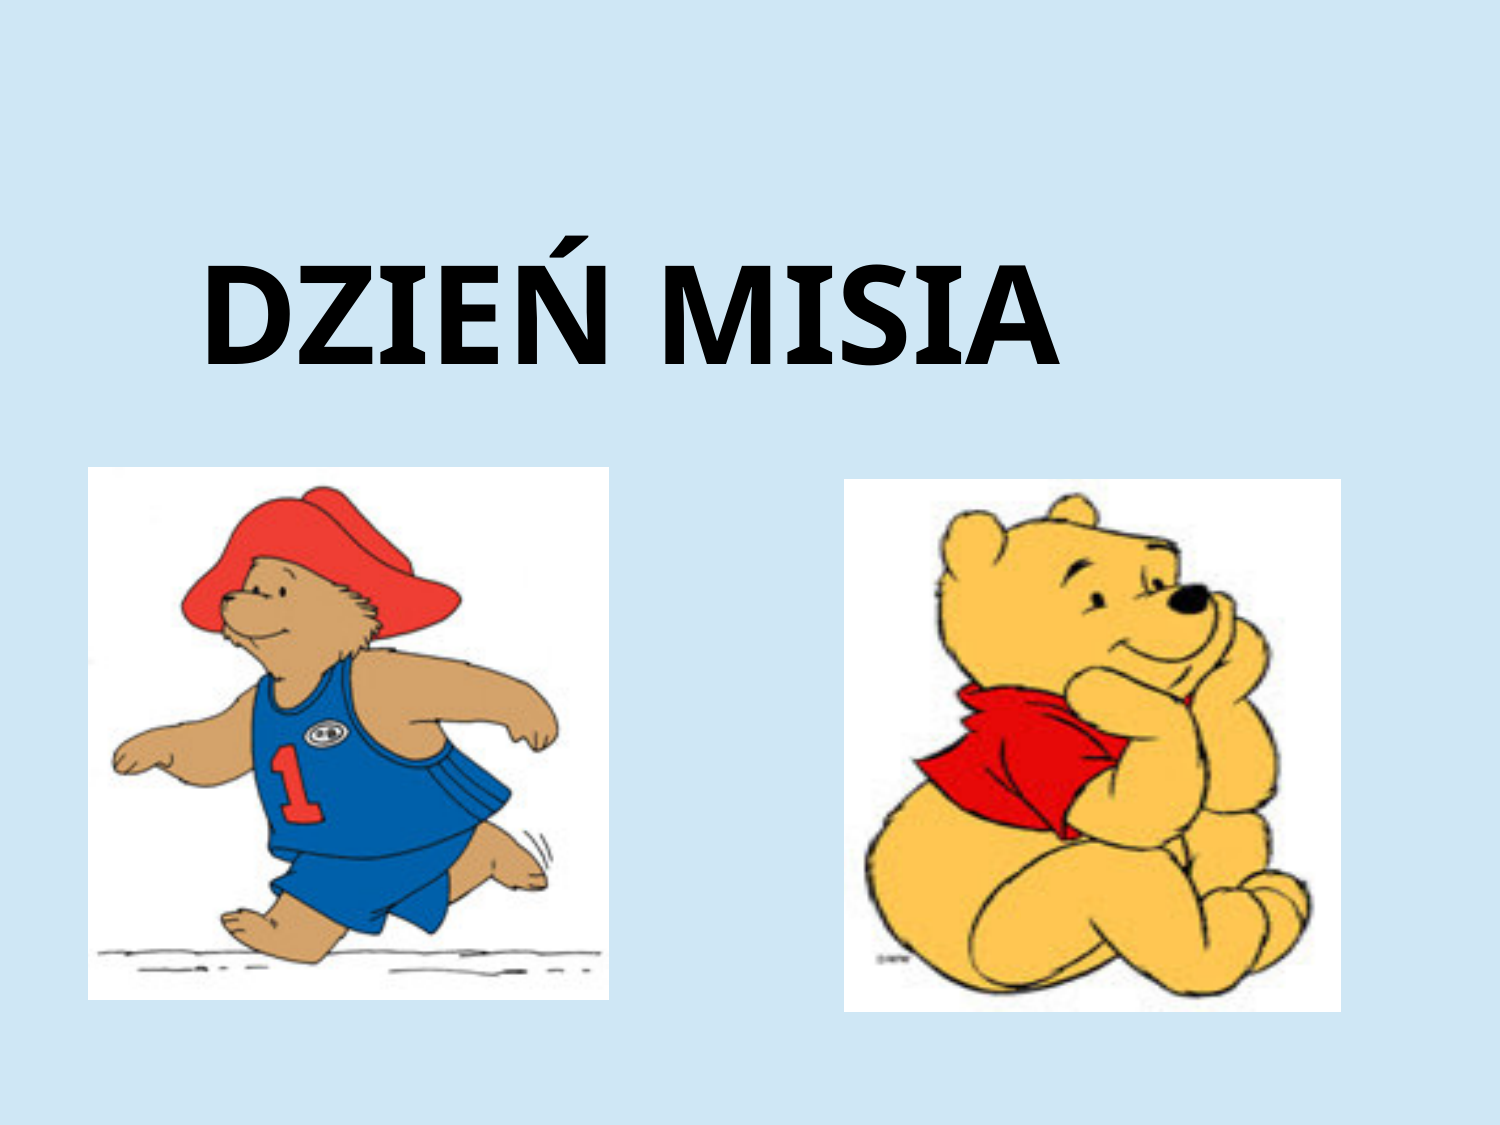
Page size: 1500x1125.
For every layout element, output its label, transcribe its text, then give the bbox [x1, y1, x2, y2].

picture [844, 479, 1341, 1012]
picture [88, 467, 609, 1000]
text_box DZIEŃ MISIA [181, 219, 1077, 400]
